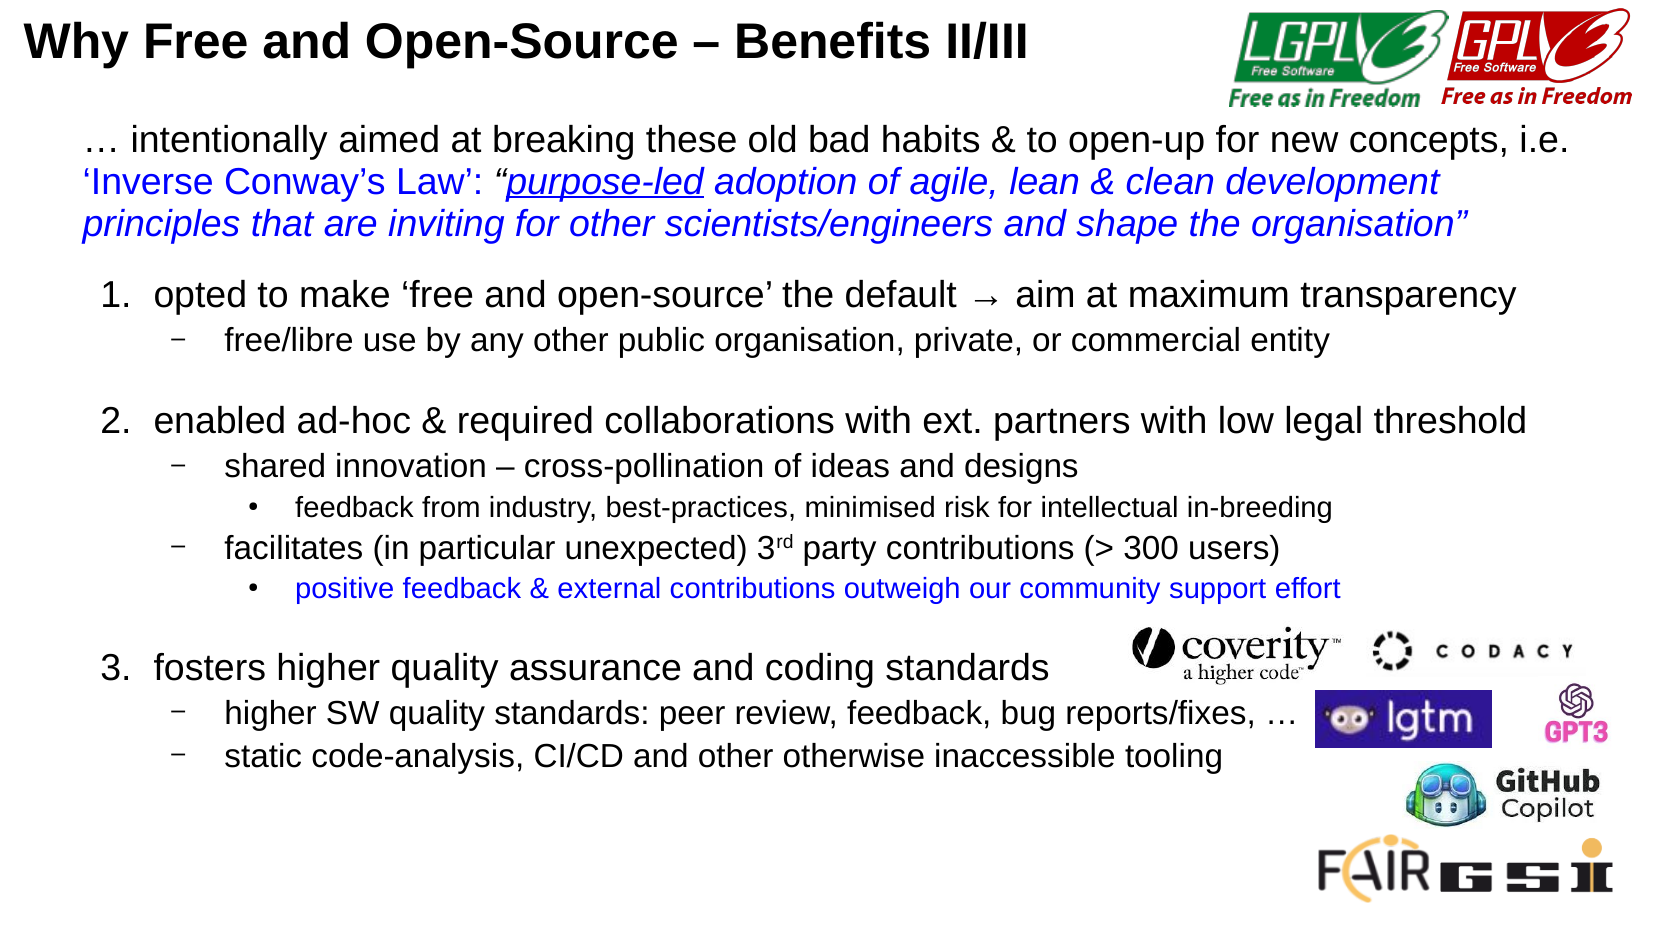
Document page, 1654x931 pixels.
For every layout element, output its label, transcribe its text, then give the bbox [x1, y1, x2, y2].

picture [1439, 836, 1615, 895]
picture [1315, 690, 1492, 748]
picture [1229, 8, 1632, 107]
picture [1366, 621, 1614, 752]
title Why Free and Open-Source – Benefits II/III [23, 5, 1638, 77]
picture [1402, 761, 1604, 830]
picture [1318, 870, 1430, 904]
picture [1127, 620, 1346, 686]
list … intentionally aimed at breaking these old bad habits & to open-up for new concepts, i.e. ‘Inverse Conway’s Law’: “purpose-led adoption of agile, lean & clean development principles that are inviting for other scientists/engineers and shape the organisation” opted to make ‘free and open-source’ the default → aim at maximum transparency free/libre use by any other public organisation, private, or commercial entity enabled ad-hoc & required collaborations with ext. partners with low legal threshold shared innovation – cross-pollination of ideas and designs feedback from industry, best-practices, minimised risk for intellectual in-breeding facilitates (in particular unexpected) 3rd party contributions (> 300 users) positive feedback & external contributions outweigh our community support effort fosters higher quality assurance and coding standards higher SW quality standards: peer review, feedback, bug reports/fixes, … static code-analysis, CI/CD and other otherwise inaccessible tooling [82, 118, 1571, 870]
